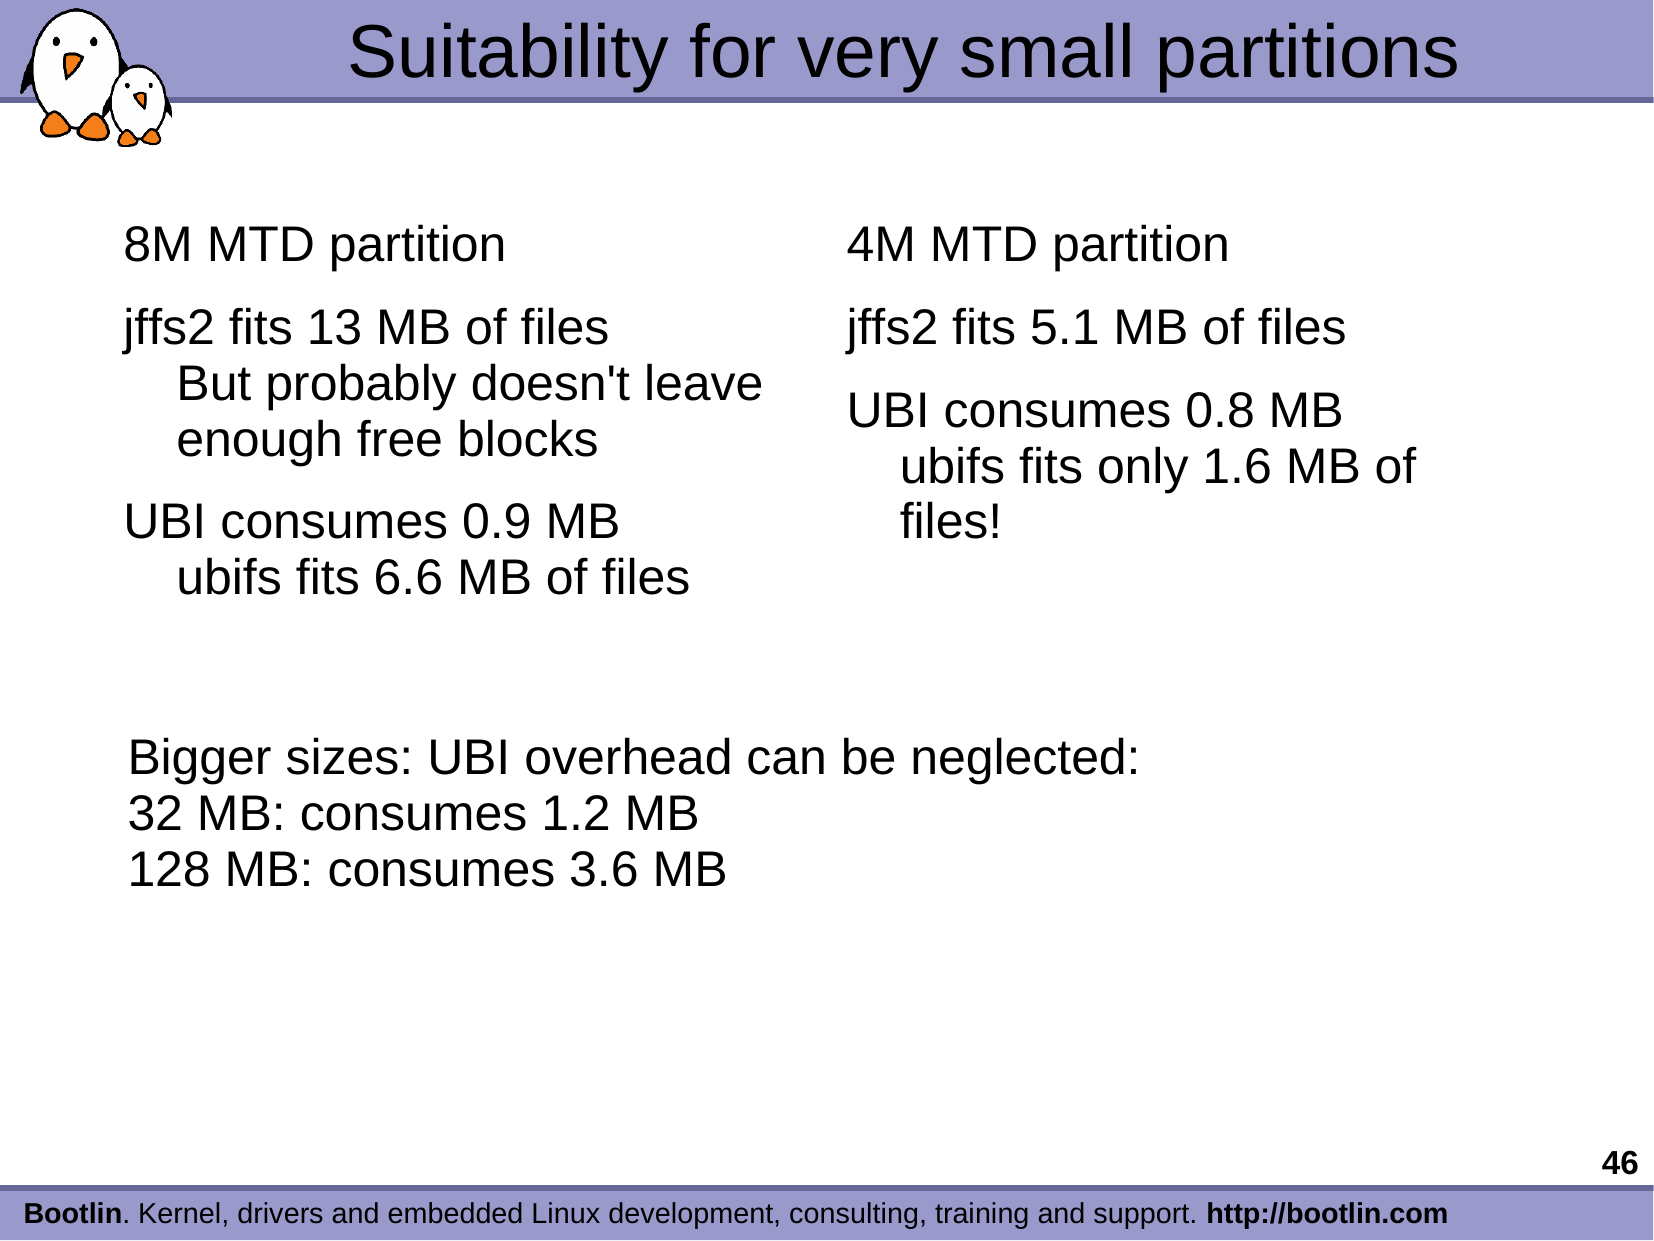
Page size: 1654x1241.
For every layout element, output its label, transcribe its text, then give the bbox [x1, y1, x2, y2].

title Suitability for very small partitions [178, 5, 1631, 97]
list 8M MTD partition jffs2 fits 13 MB of files But probably doesn't leave enough free blocks UBI consumes 0.9 MB ubifs fits 6.6 MB of files [105, 216, 795, 687]
list 4M MTD partition jffs2 fits 5.1 MB of files UBI consumes 0.8 MB ubifs fits only 1.6 MB of files! [829, 216, 1519, 671]
picture [20, 8, 172, 147]
text_box Bigger sizes: UBI overhead can be neglected: 32 MB: consumes 1.2 MB 128 MB: consumes 3.6 MB [127, 729, 1142, 916]
